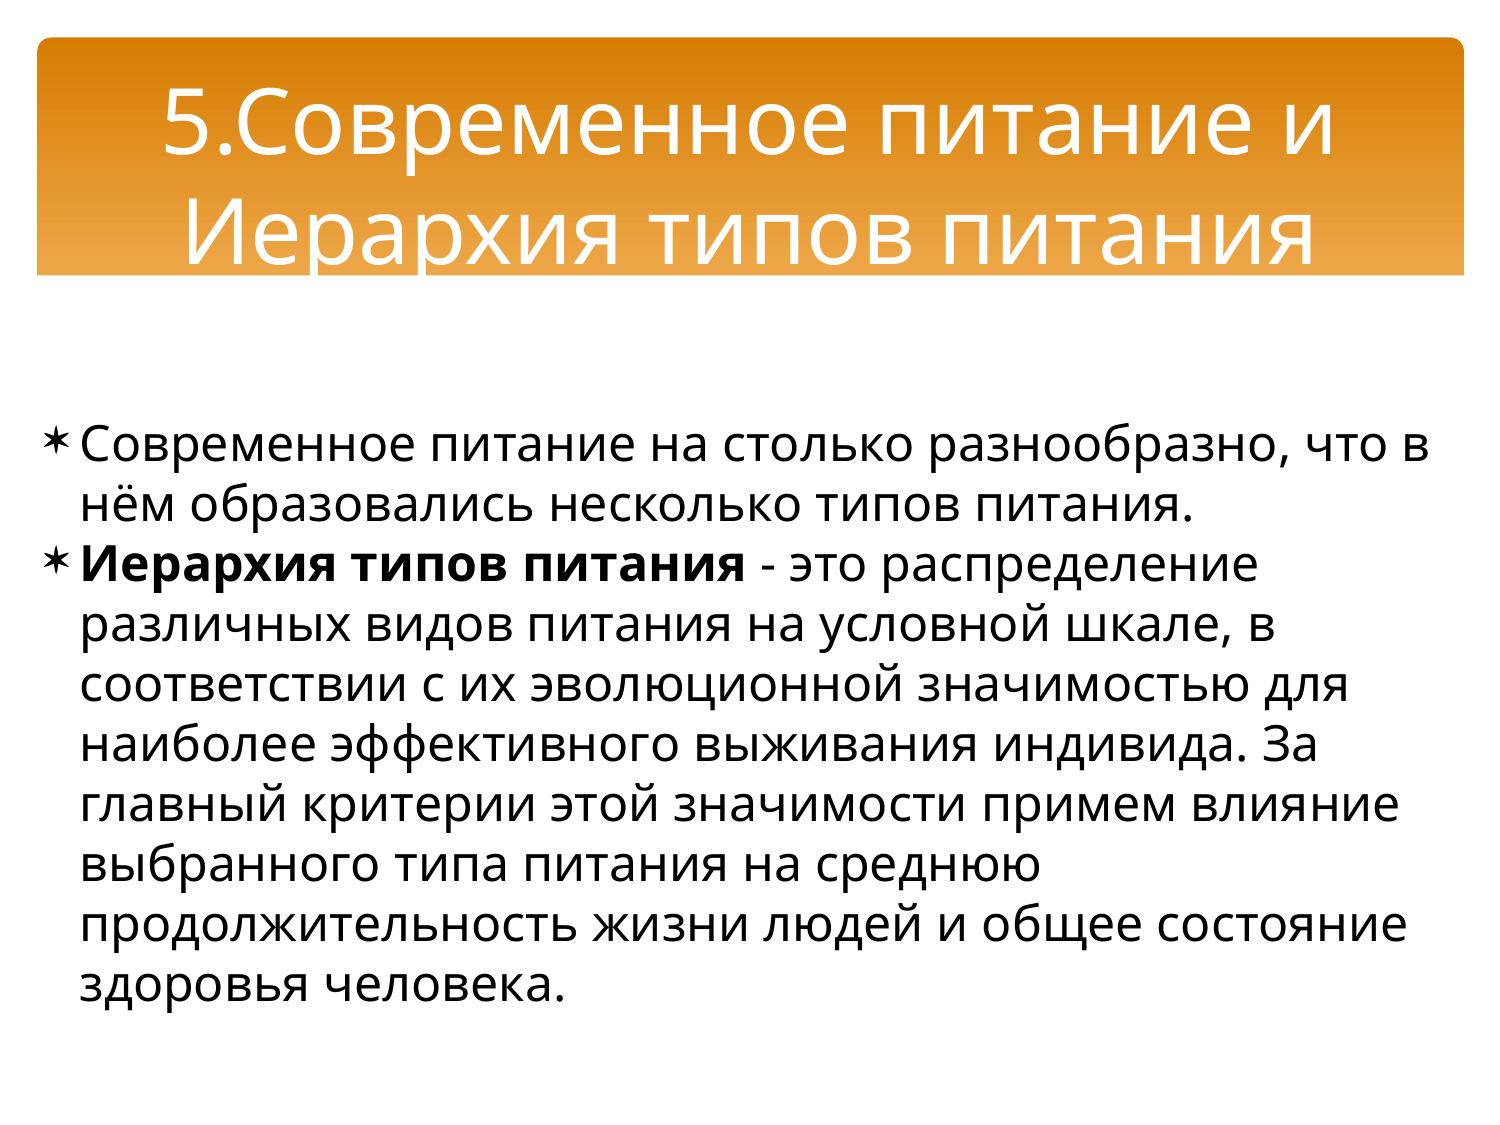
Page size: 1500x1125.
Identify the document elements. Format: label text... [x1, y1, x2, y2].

text_box Современное питание на столько разнообразно, что в нём образовались несколько типов питания. Иерархия типов питания - это распределение различных видов питания на условной шкале, в соответствии с их эволюционной значимостью для наиболее эффективного выживания индивида. За главный критерии этой значимости примем влияние выбранного типа питания на среднюю продолжительность жизни людей и общее состояние здоровья человека. [29, 404, 1447, 1125]
text_box 5.Современное питание и Иерархия типов питания [75, 55, 1425, 291]
